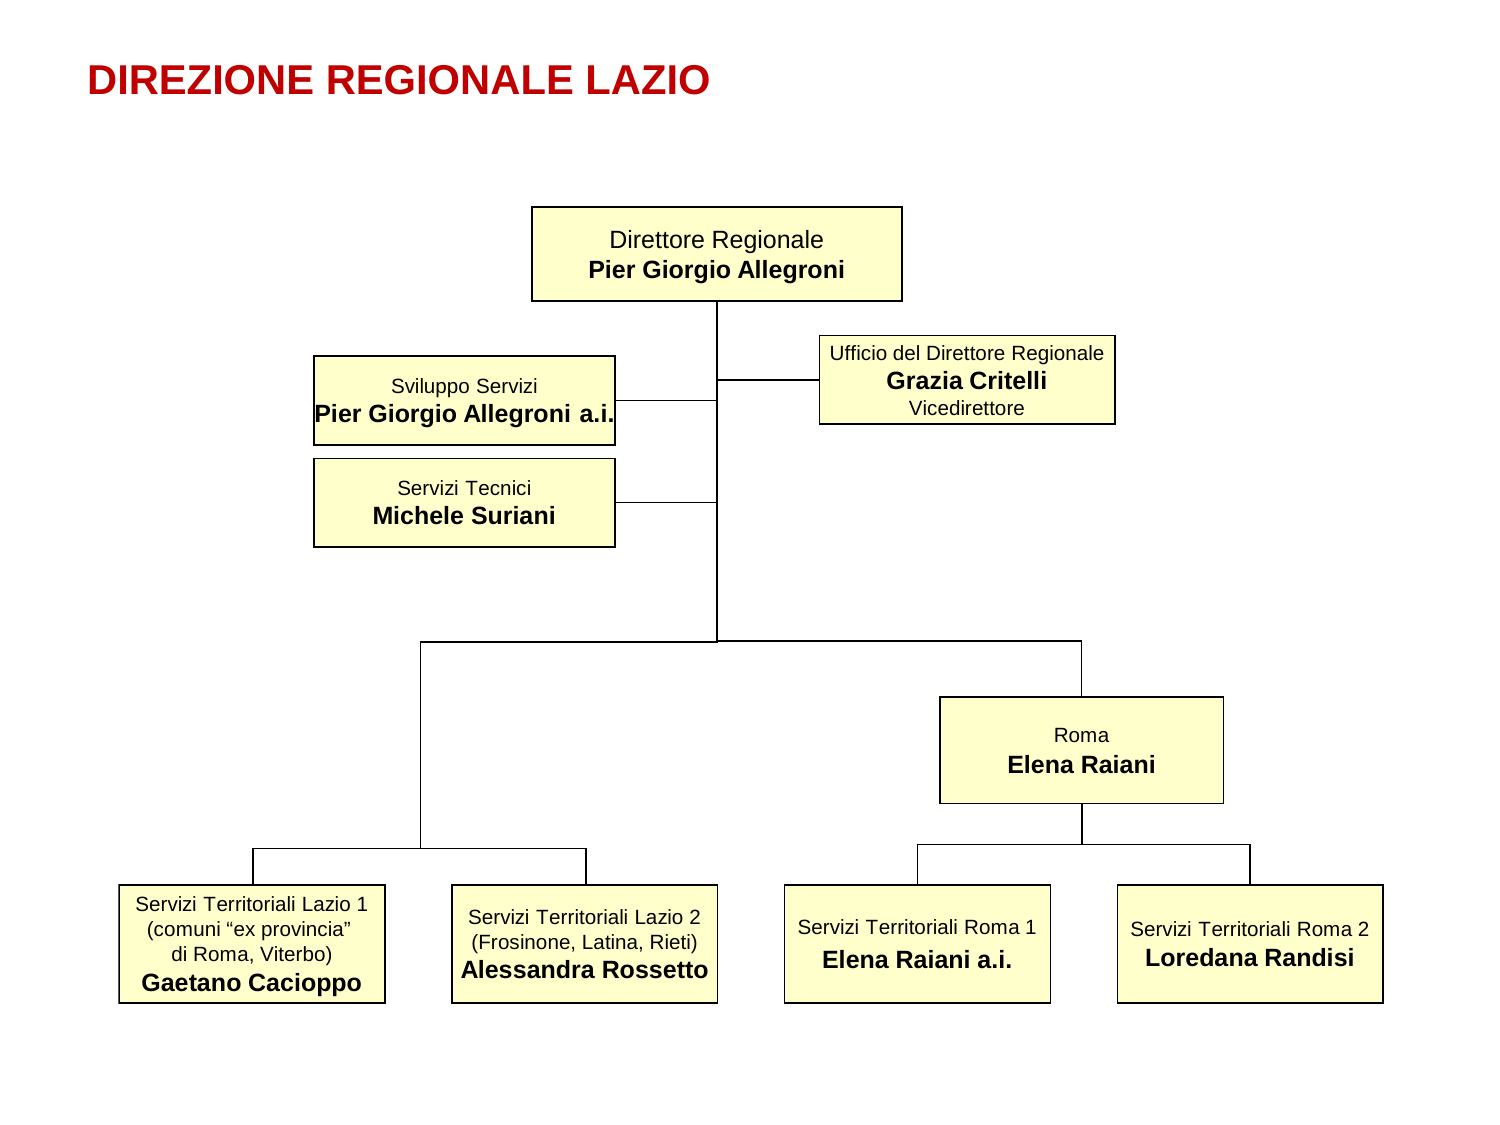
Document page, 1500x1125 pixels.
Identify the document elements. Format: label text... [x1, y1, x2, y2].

picture [118, 206, 1388, 1012]
title DIREZIONE REGIONALE LAZIO [72, 45, 1462, 128]
